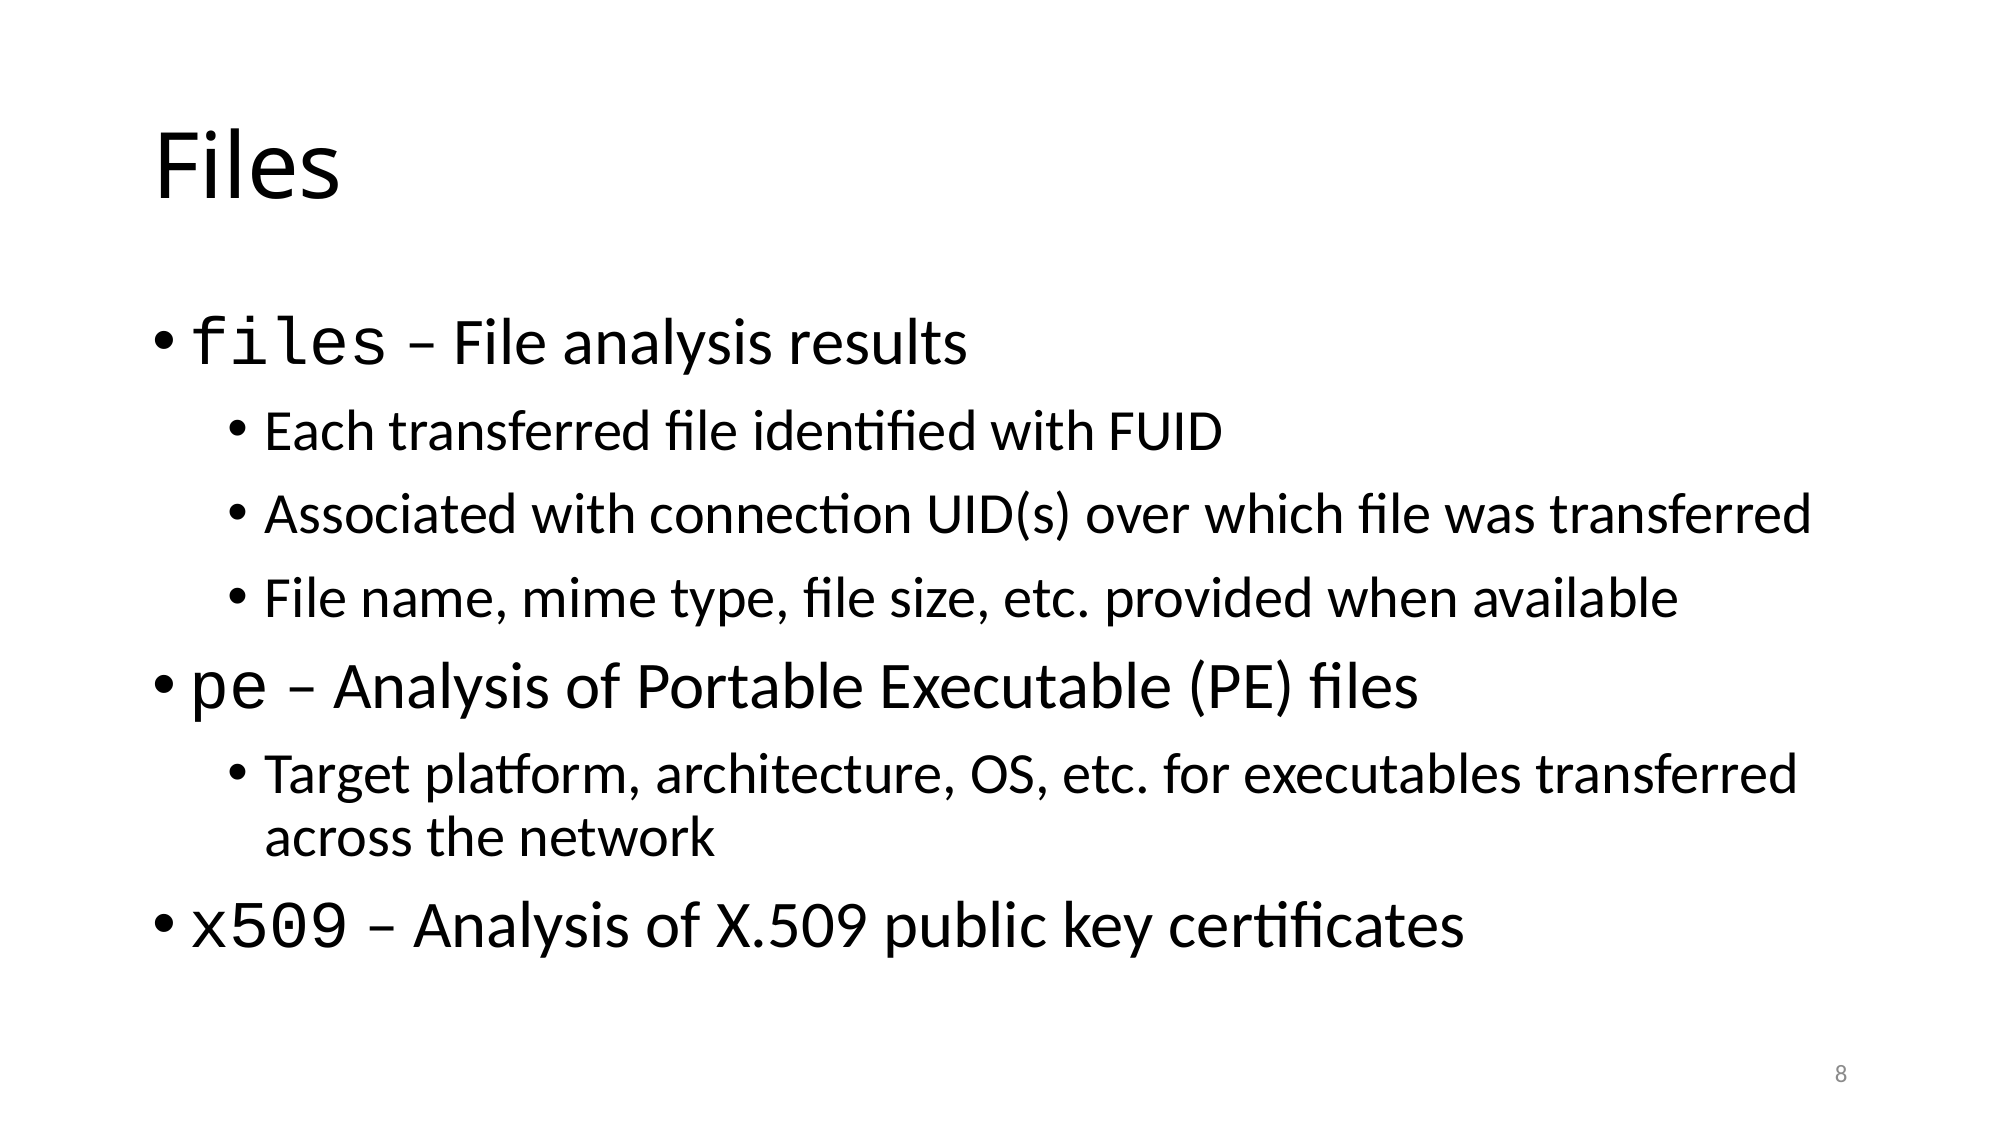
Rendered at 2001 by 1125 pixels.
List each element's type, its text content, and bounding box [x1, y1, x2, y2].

title Files [137, 59, 1863, 278]
slide_number <number> [1412, 1042, 1863, 1103]
list files – File analysis results Each transferred file identified with FUID Associated with connection UID(s) over which file was transferred File name, mime type, file size, etc. provided when available pe – Analysis of Portable Executable (PE) files Target platform, architecture, OS, etc. for executables transferred across the network x509 – Analysis of X.509 public key certificates [137, 299, 1863, 1014]
